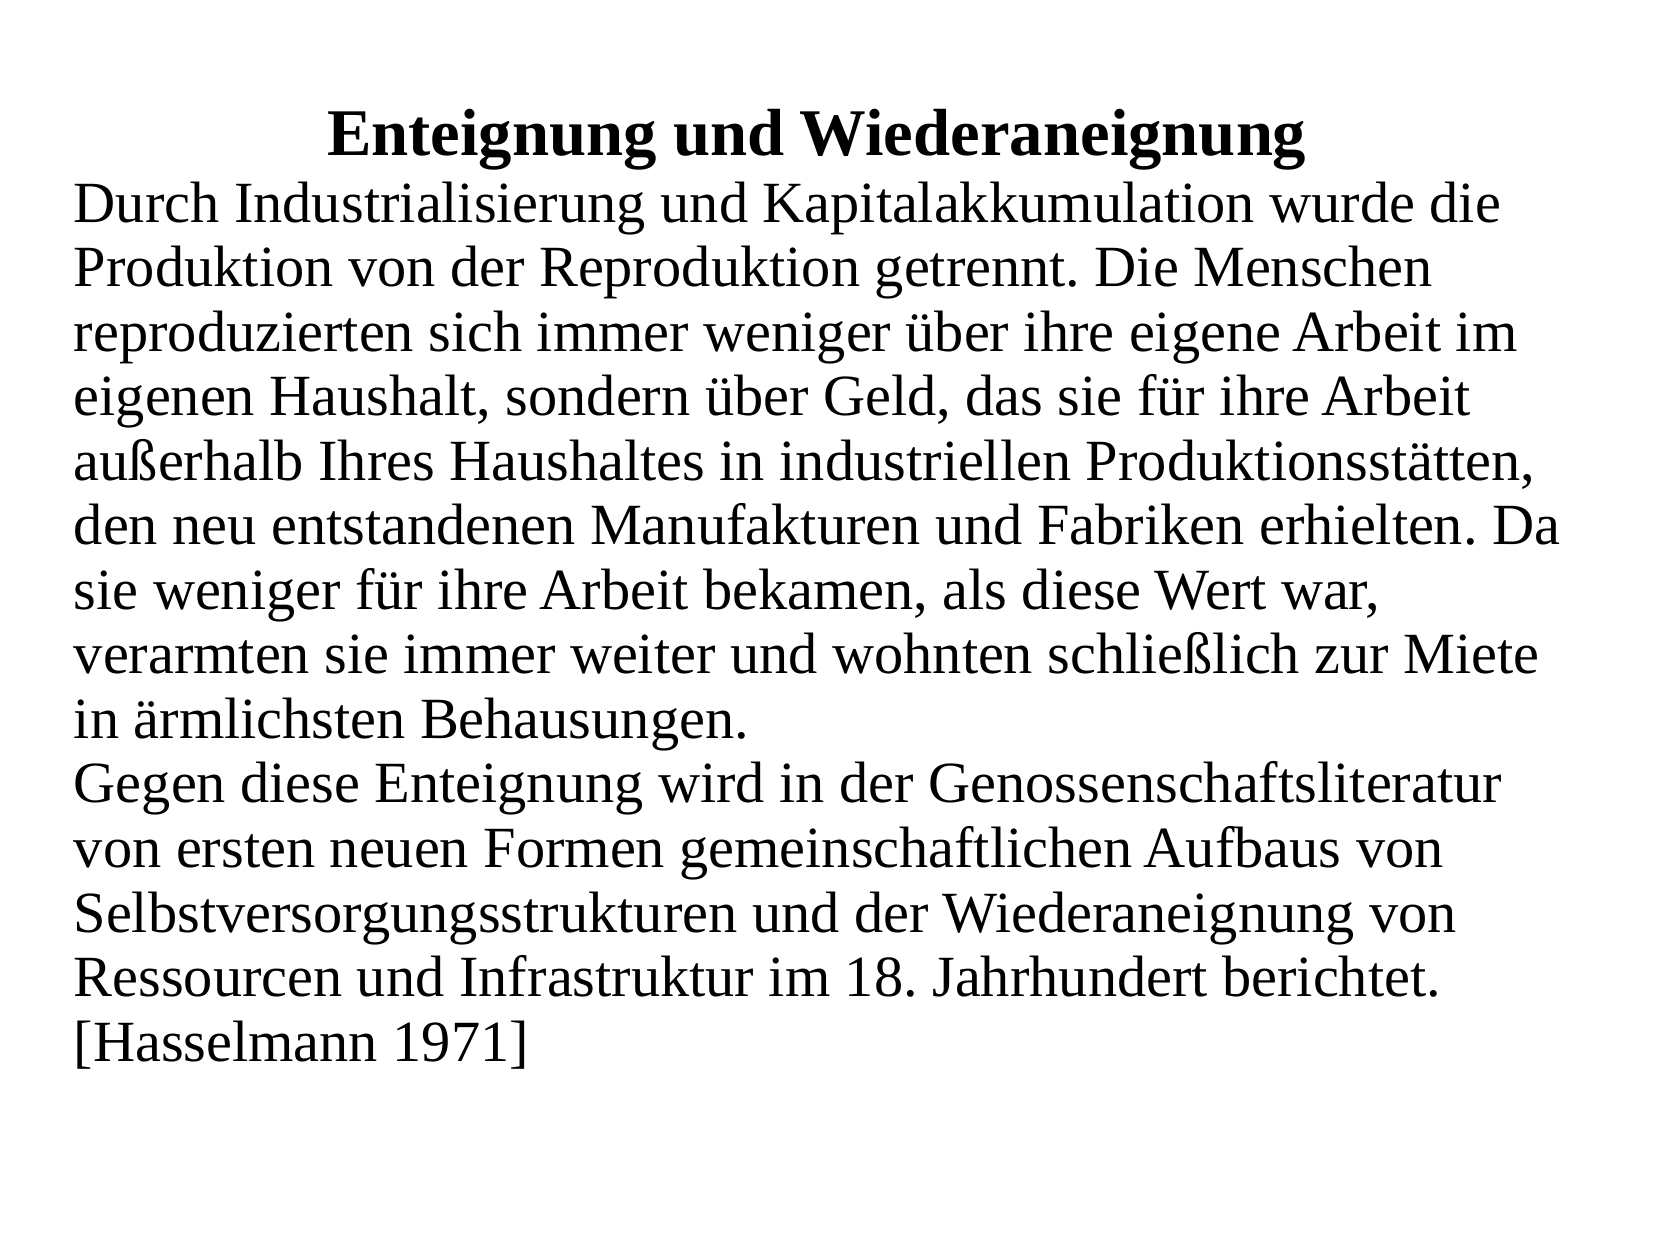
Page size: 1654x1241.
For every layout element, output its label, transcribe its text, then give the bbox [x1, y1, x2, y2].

text_box Enteignung und Wiederaneignung Durch Industrialisierung und Kapitalakkumulation wurde die Produktion von der Reproduktion getrennt. Die Menschen reproduzierten sich immer weniger über ihre eigene Arbeit im eigenen Haushalt, sondern über Geld, das sie für ihre Arbeit außerhalb Ihres Haushaltes in industriellen Produktionsstätten, den neu entstandenen Manufakturen und Fabriken erhielten. Da sie weniger für ihre Arbeit bekamen, als diese Wert war, verarmten sie immer weiter und wohnten schließlich zur Miete in ärmlichsten Behausungen. Gegen diese Enteignung wird in der Genossenschaftsliteratur von ersten neuen Formen gemeinschaftlichen Aufbaus von Selbstversorgungsstrukturen und der Wiederaneignung von Ressourcen und Infrastruktur im 18. Jahrhundert berichtet. [Hasselmann 1971] [59, 88, 1595, 1082]
